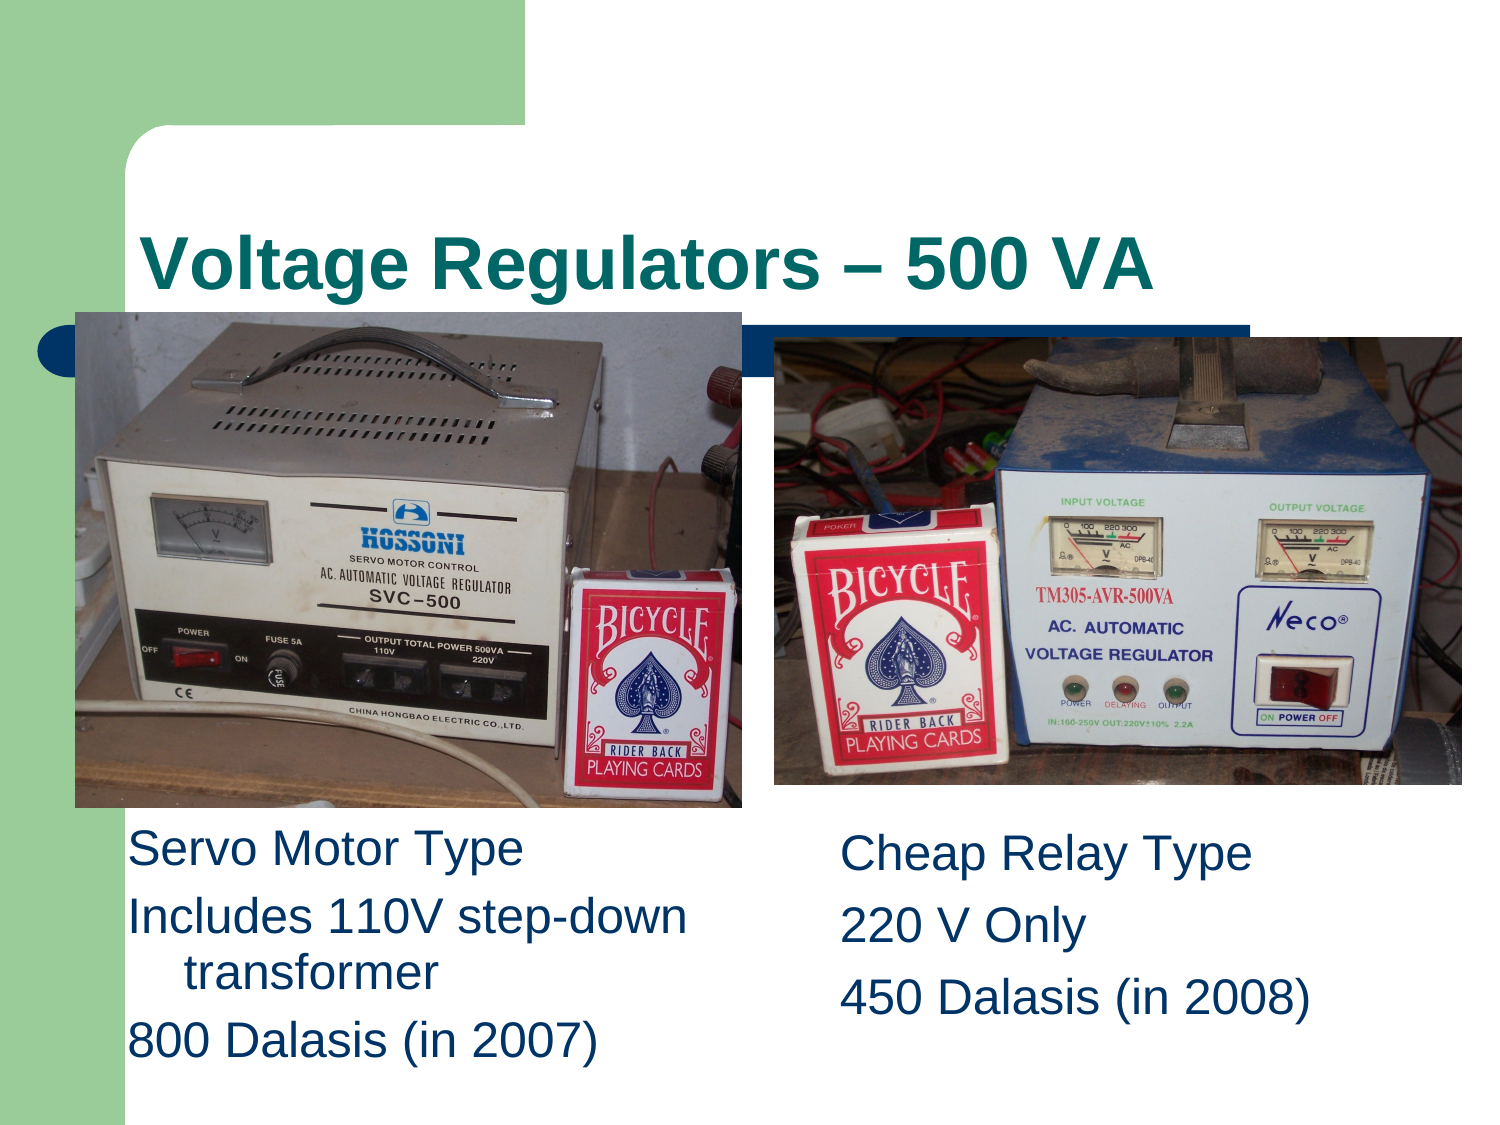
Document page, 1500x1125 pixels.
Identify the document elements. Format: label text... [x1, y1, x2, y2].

picture [75, 312, 742, 808]
text_box Cheap Relay Type 220 V Only 450 Dalasis (in 2008) [825, 812, 1488, 1100]
title Voltage Regulators – 500 VA [124, 124, 1425, 313]
list Servo Motor Type Includes 110V step-down transformer 800 Dalasis (in 2007) [112, 812, 850, 1101]
picture [774, 337, 1462, 785]
